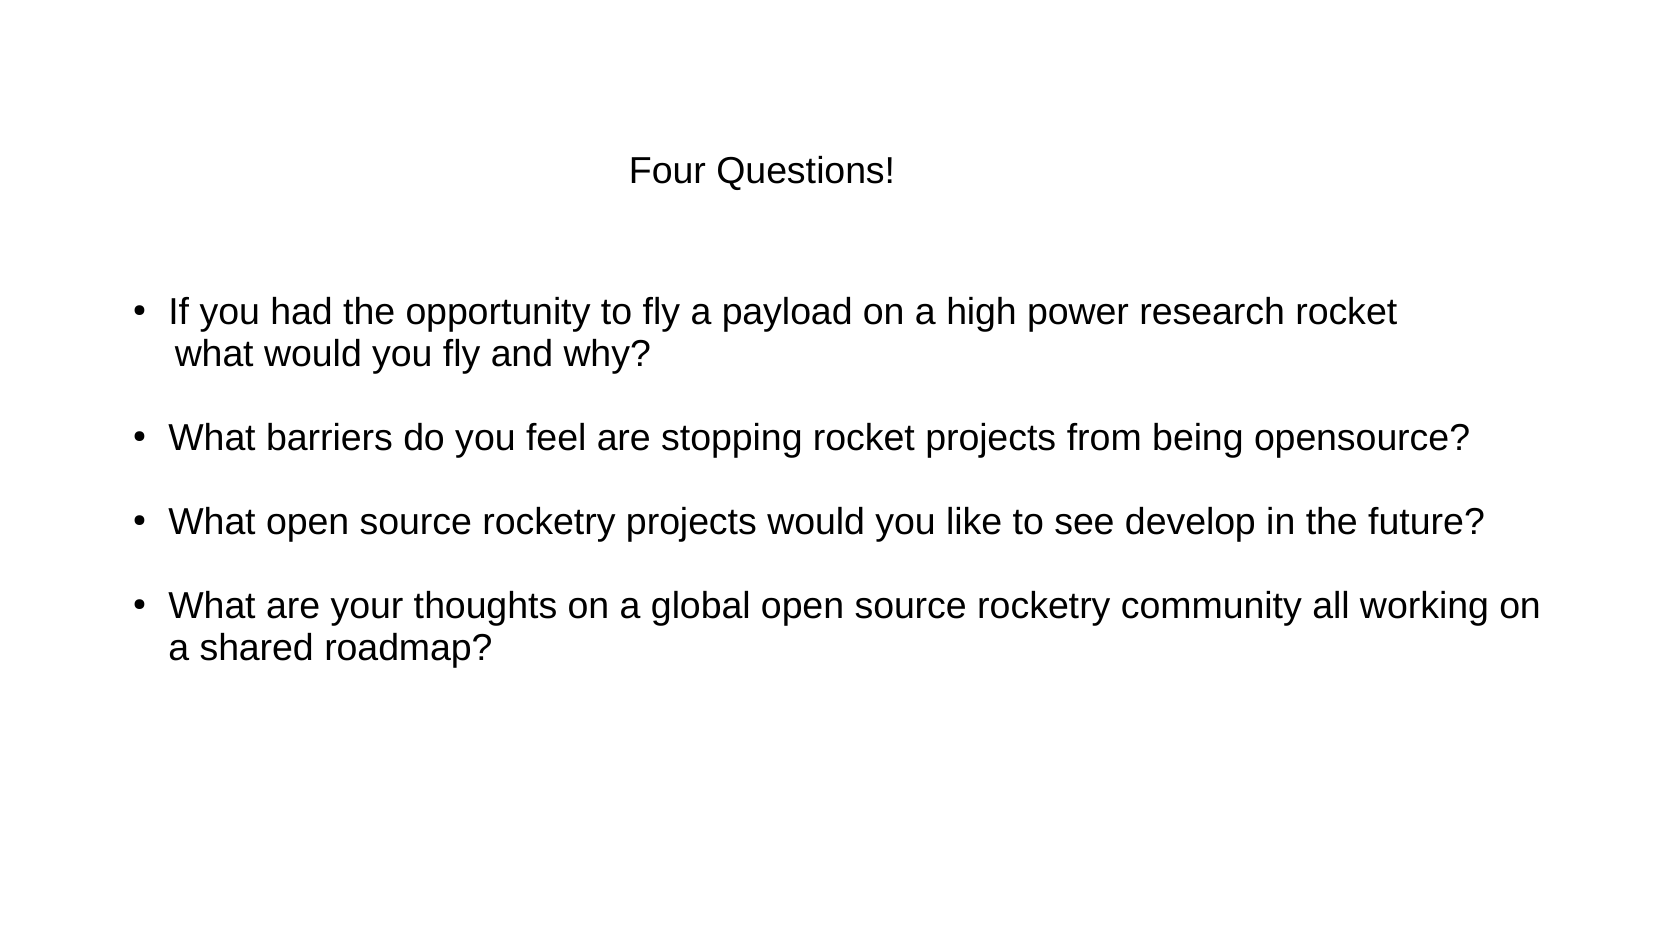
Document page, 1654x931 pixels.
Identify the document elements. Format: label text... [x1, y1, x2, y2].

text_box Four Questions! [614, 141, 932, 199]
text_box If you had the opportunity to fly a payload on a high power research rocket what would you fly and why? What barriers do you feel are stopping rocket projects from being opensource? What open source rocketry projects would you like to see develop in the future? What are your thoughts on a global open source rocketry community all working on a shared roadmap? [118, 283, 1567, 677]
